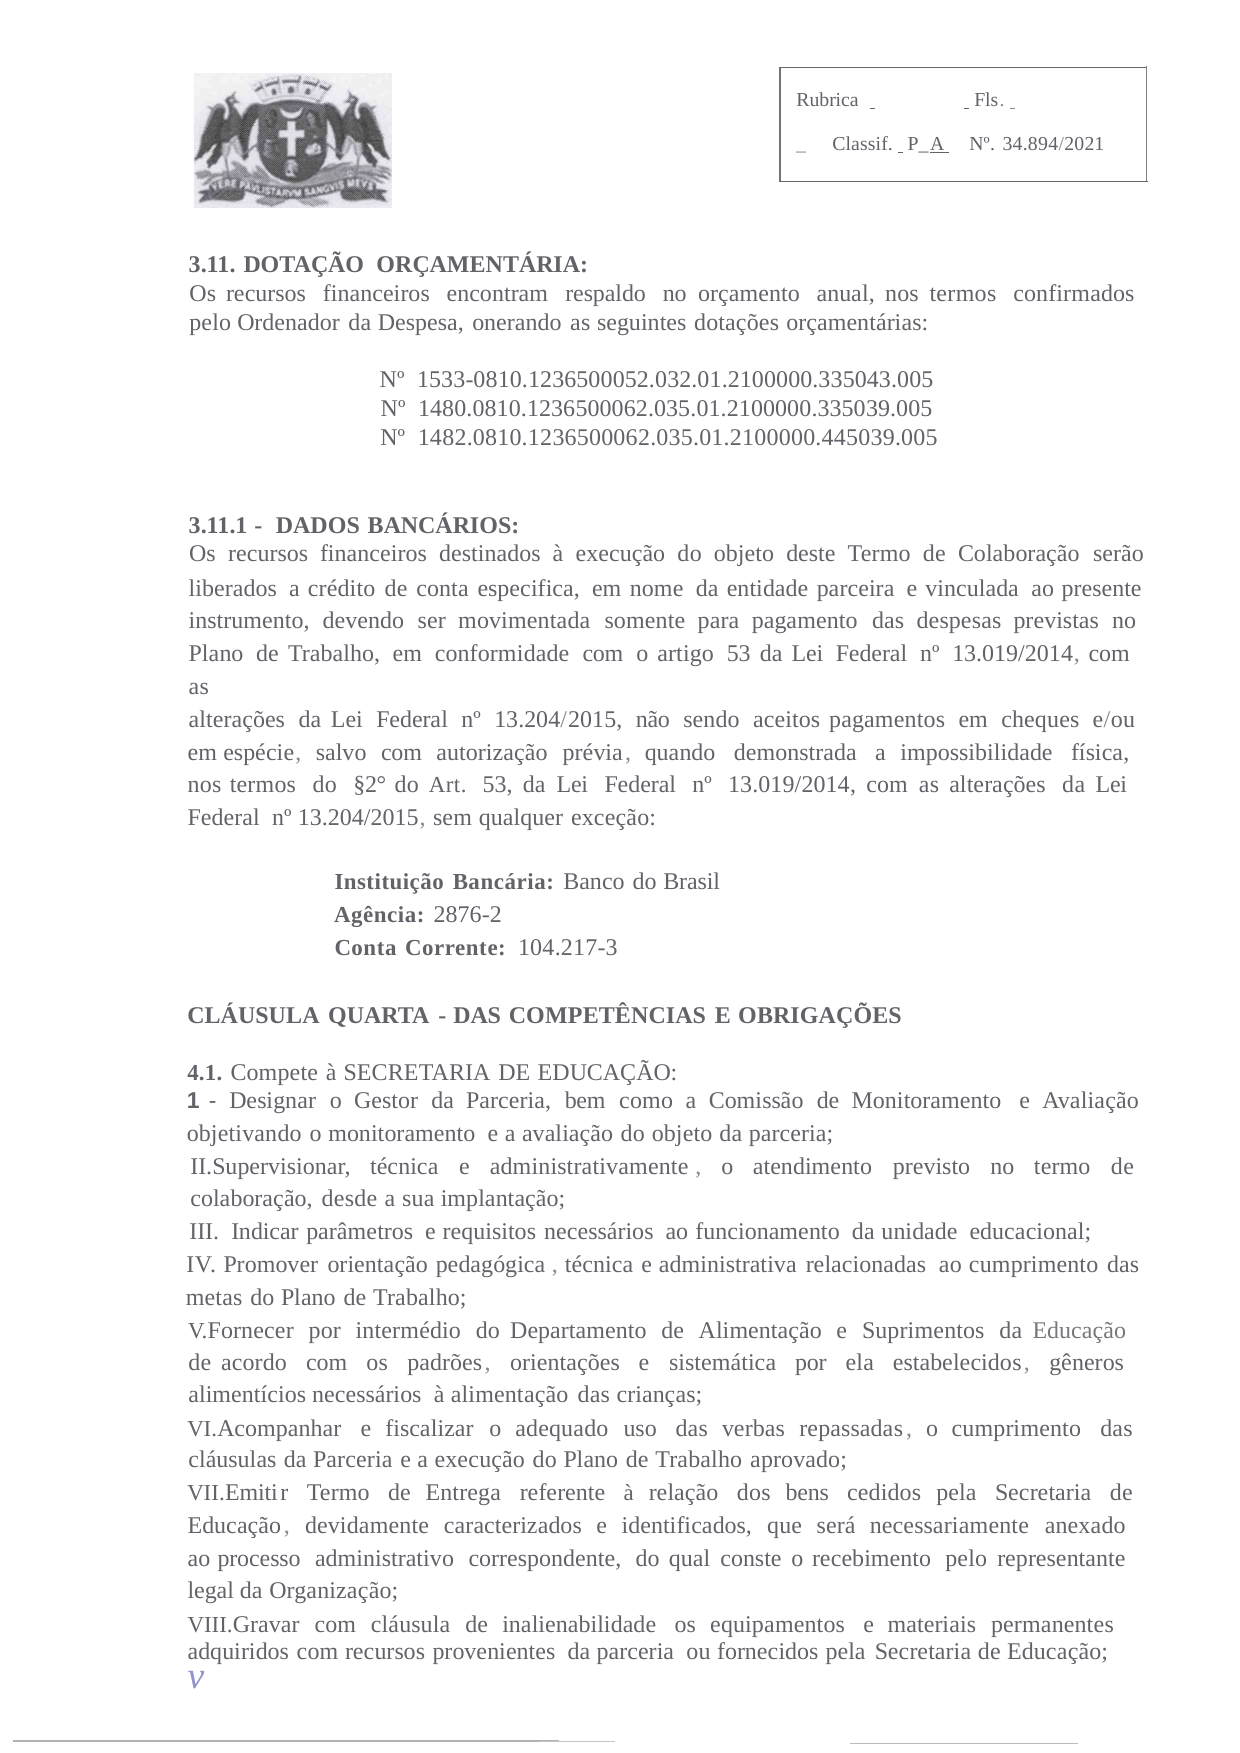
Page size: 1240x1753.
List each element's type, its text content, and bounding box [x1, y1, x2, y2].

text_box [194, 74, 392, 208]
text_box Rubrica Fls. _ Classif. P_A Nº. 34.894/2021 [780, 67, 1147, 182]
text_box 3.11. DOTAÇÃO ORÇAMENTÁRIA: Os recursos financeiros encontram respaldo no orçamento anual, nos termos confirmados pelo Ordenador da Despesa, onerando as seguintes dotações orçamentárias: Nº 1533-0810.1236500052.032.01.2100000.335043.005 Nº 1480.0810.1236500062.035.01.2100000.335039.005 Nº 1482.0810.1236500062.035.01.2100000.445039.005 3.11.1 - DADOS BANCÁRIOS: Os recursos financeiros destinados à execução do objeto deste Termo de Colaboração serão liberados a crédito de conta especifica, em nome da entidade parceira e vinculada ao presente instrumento, devendo ser movimentada somente para pagamento das despesas previstas no Plano de Trabalho, em conformidade com o artigo 53 da Lei Federal nº 13.019/2014, com as alterações da Lei Federal nº 13.204/2015, não sendo aceitos pagamentos em cheques e/ou em espécie, salvo com autorização prévia, quando demonstrada a impossibilidade física, nos termos do §2° do Art. 53, da Lei Federal nº 13.019/2014, com as alterações da Lei Federal nº 13.204/2015, sem qualquer exceção: Instituição Bancária: Banco do Brasil Agência: 2876-2 Conta Corrente: 104.217-3 CLÁUSULA QUARTA - DAS COMPETÊNCIAS E OBRIGAÇÕES 4.1. Compete à SECRETARIA DE EDUCAÇÃO: 1 - Designar o Gestor da Parceria, bem como a Comissão de Monitoramento e Avaliação objetivando o monitoramento e a avaliação do objeto da parceria; Supervisionar, técnica e administrativamente , o atendimento previsto no termo de colaboração, desde a sua implantação; Indicar parâmetros e requisitos necessários ao funcionamento da unidade educacional; IV. Promover orientação pedagógica , técnica e administrativa relacionadas ao cumprimento das metas do Plano de Trabalho; Fornecer por intermédio do Departamento de Alimentação e Suprimentos da Educação de acordo com os padrões, orientações e sistemática por ela estabelecidos, gêneros alimentícios necessários à alimentação das crianças; Acompanhar e fiscalizar o adequado uso das verbas repassadas, o cumprimento das cláusulas da Parceria e a execução do Plano de Trabalho aprovado; Emitir Termo de Entrega referente à relação dos bens cedidos pela Secretaria de Educação, devidamente caracterizados e identificados, que será necessariamente anexado ao processo administrativo correspondente, do qual conste o recebimento pelo representante legal da Organização; Gravar com cláusula de inalienabilidade os equipamentos e materiais permanentes adquiridos com recursos provenientes da parceria ou fornecidos pela Secretaria de Educação; v [183, 249, 1176, 1632]
